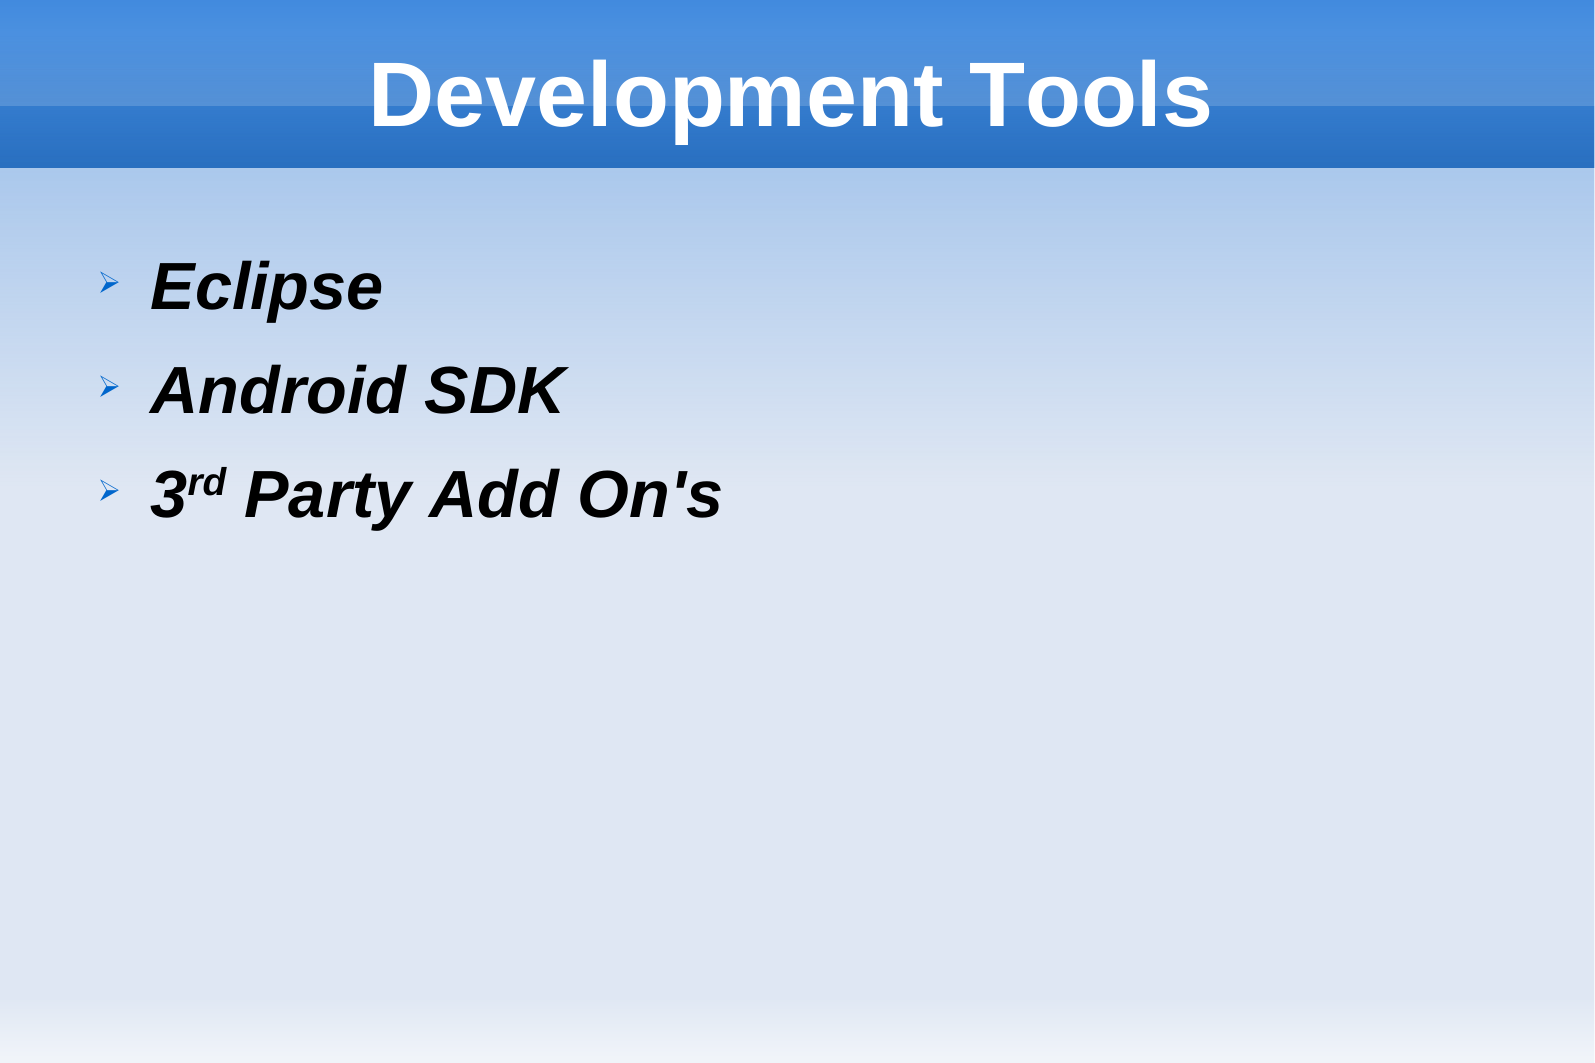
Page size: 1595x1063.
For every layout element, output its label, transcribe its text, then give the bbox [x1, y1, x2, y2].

picture [0, 0, 1595, 1063]
title Development Tools [74, 13, 1510, 177]
list Eclipse Android SDK 3rd Party Add On's [79, 248, 1515, 936]
